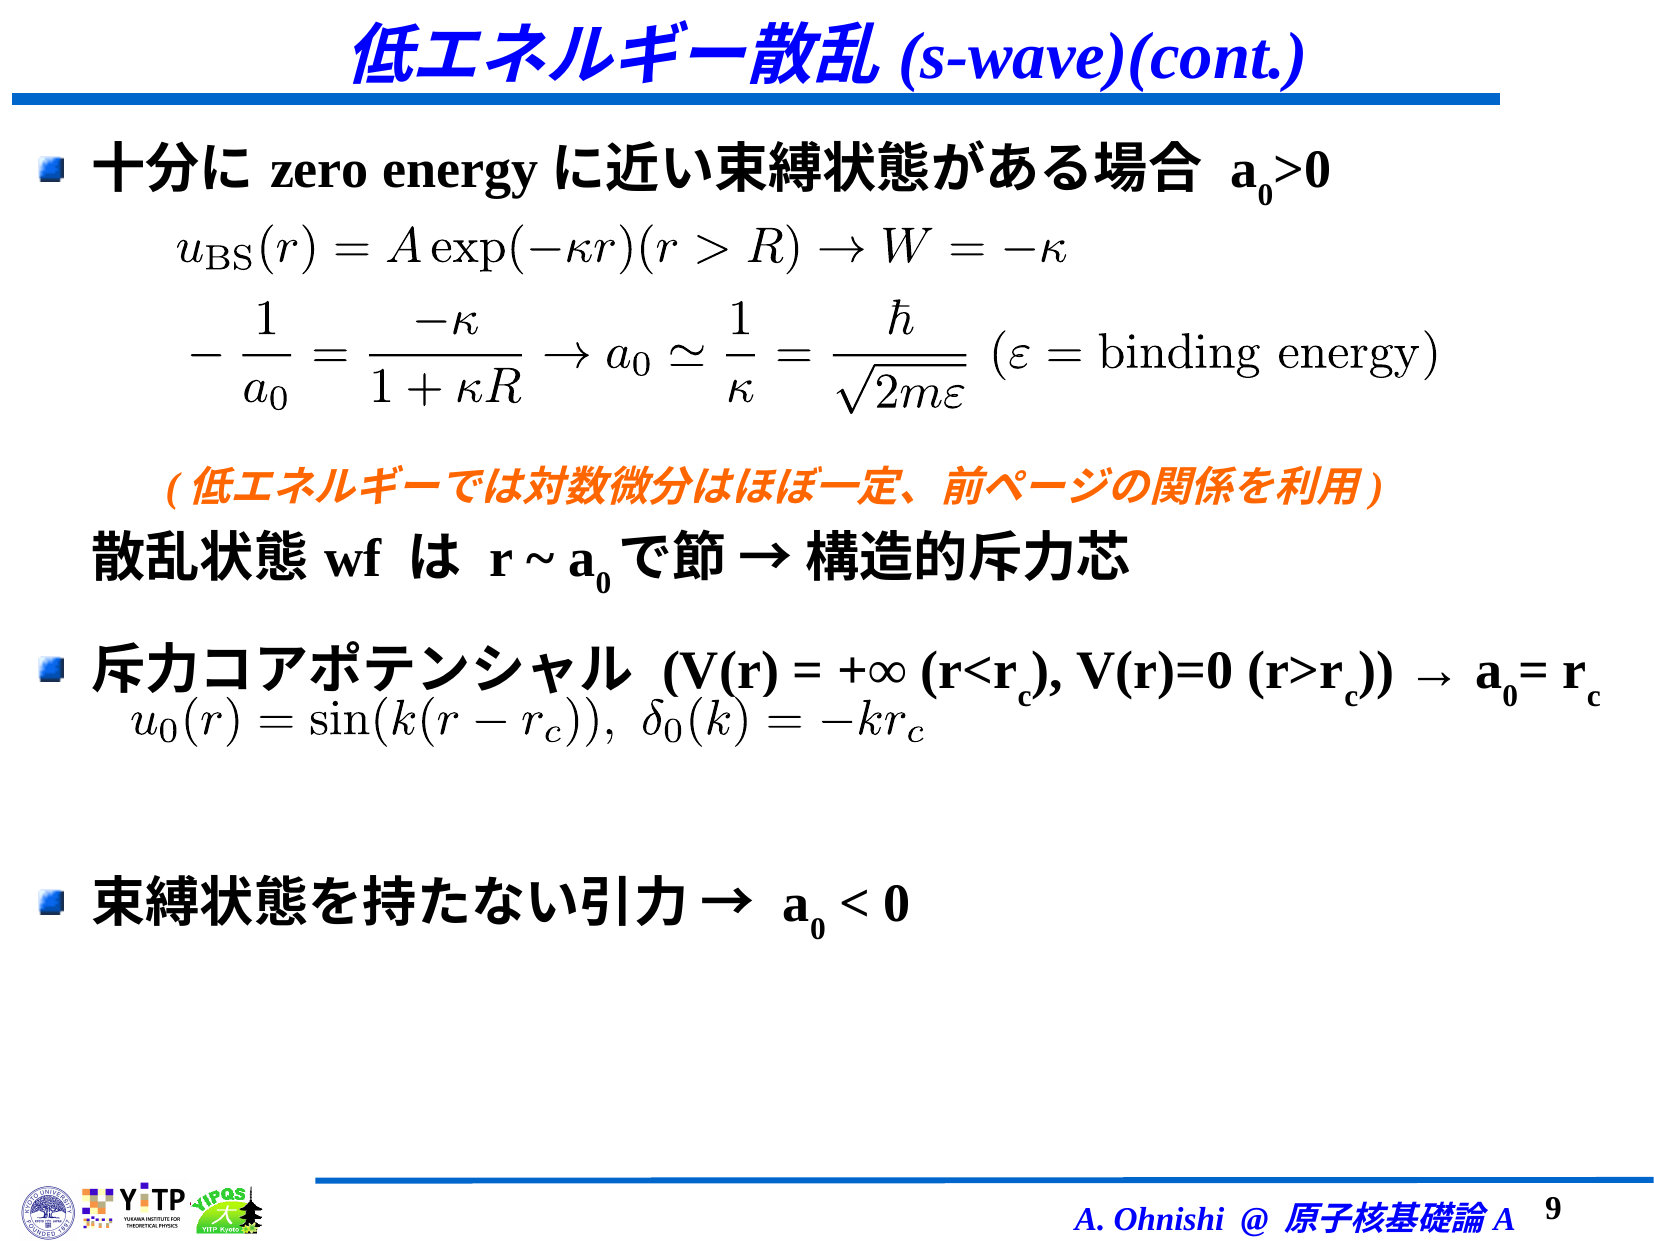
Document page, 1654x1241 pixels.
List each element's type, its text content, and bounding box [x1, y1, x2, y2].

picture [77, 1179, 263, 1234]
title 低エネルギー散乱(s-wave)(cont.) [0, 0, 1654, 99]
list 十分にzero energyに近い束縛状態がある場合 a0>0 (低エネルギーでは対数微分はほぼ一定、前ページの関係を利用) 散乱状態wf は r ~ a0で節 → 構造的斥力芯 斥力コアポテンシャル (V(r) = +∞ (r<rc), V(r)=0 (r>rc)) → a0= rc 束縛状態を持たない引力 → a0 < 0 [20, 124, 1621, 1137]
picture [20, 1185, 76, 1241]
text_box [175, 224, 1441, 415]
text_box [129, 696, 924, 747]
